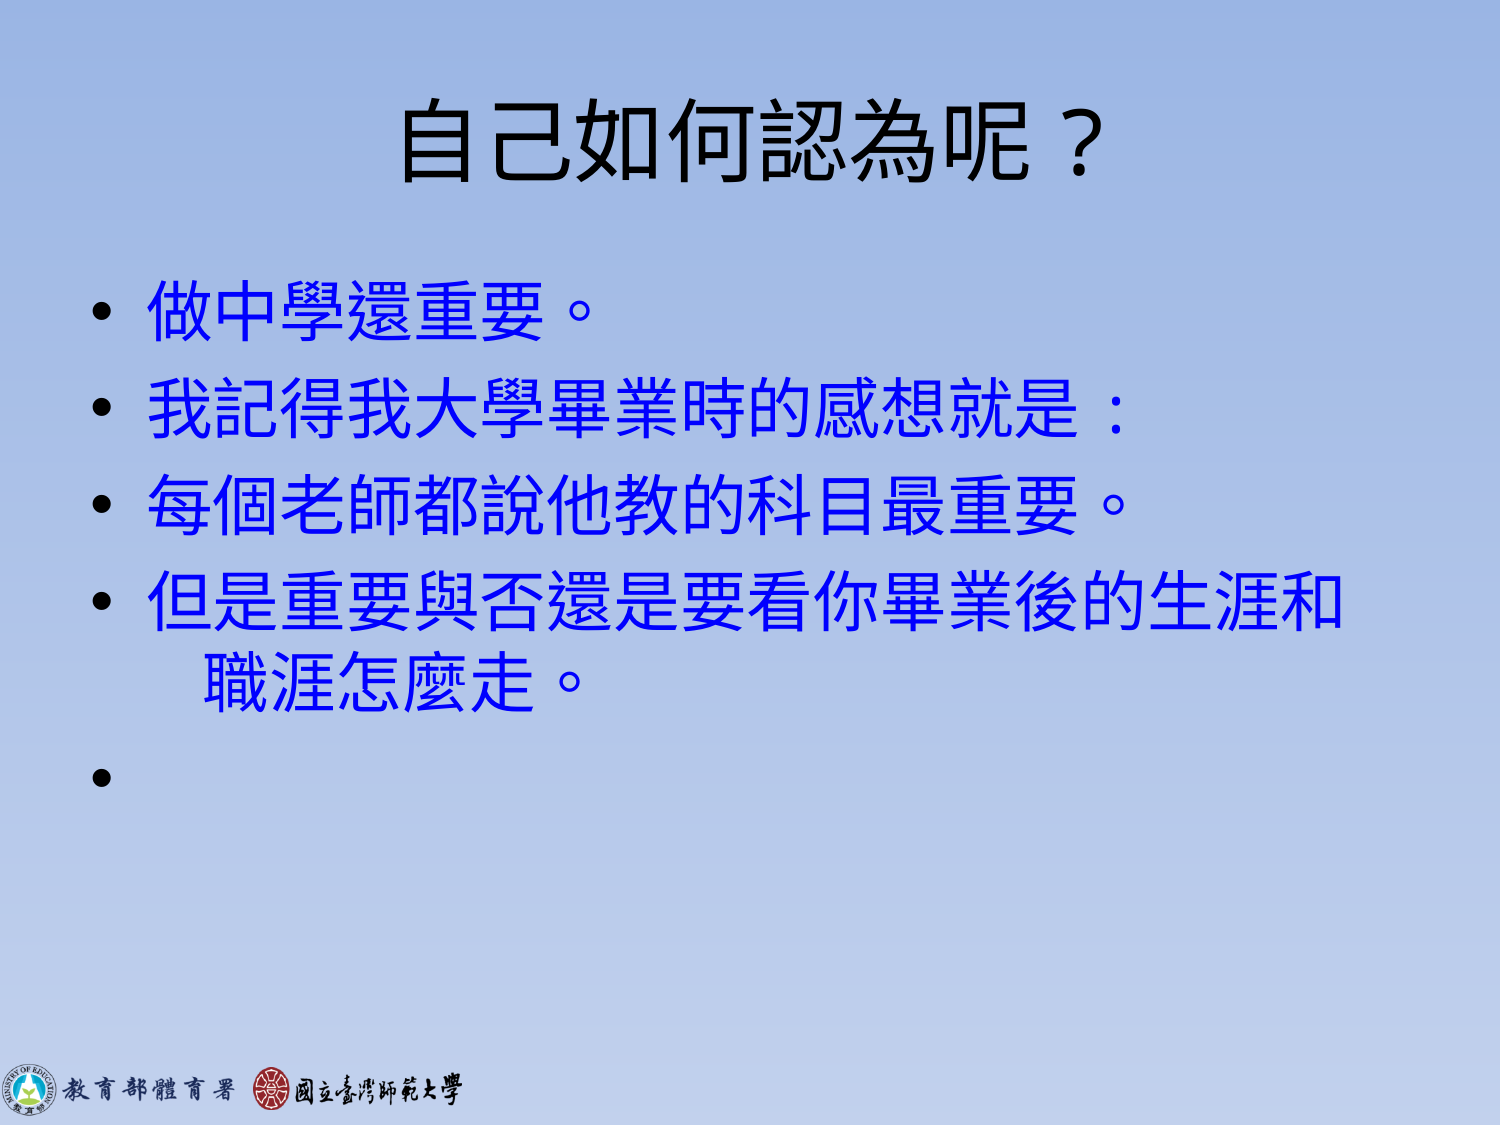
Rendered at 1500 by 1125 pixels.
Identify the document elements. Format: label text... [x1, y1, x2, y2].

list 做中學還重要。 我記得我大學畢業時的感想就是: 每個老師都說他教的科目最重要。 但是重要與否還是要看你畢業後的生涯和職涯怎麼走。 [75, 262, 1426, 1005]
title 自己如何認為呢? [75, 45, 1426, 233]
